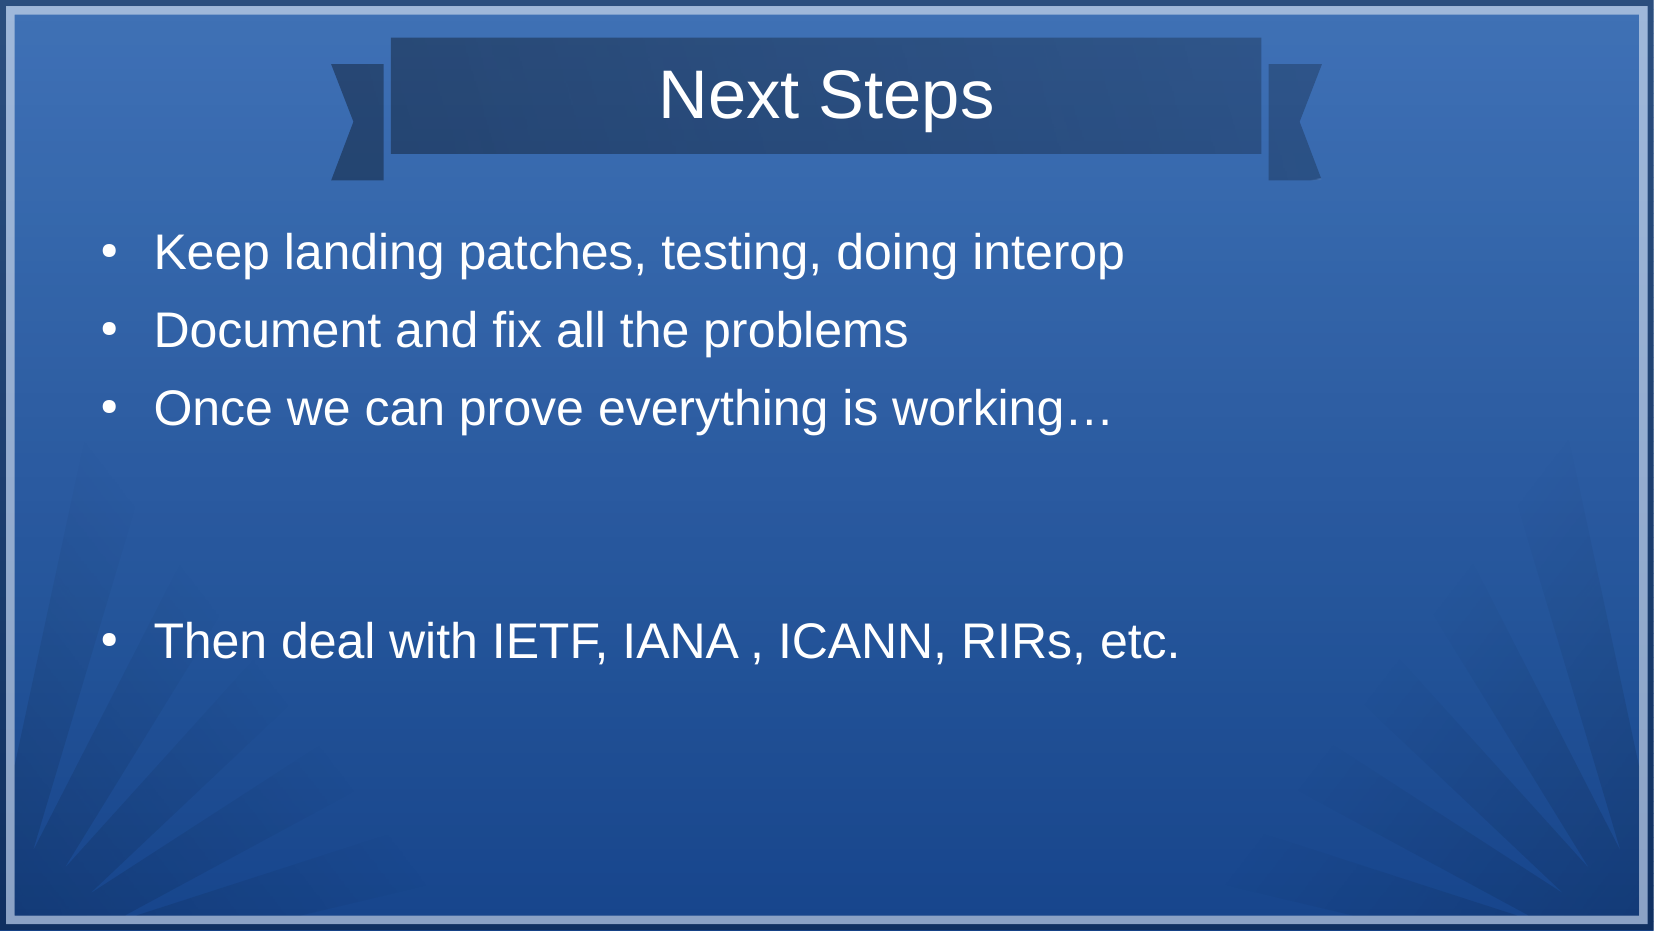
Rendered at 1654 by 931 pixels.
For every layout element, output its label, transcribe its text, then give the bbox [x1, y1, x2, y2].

list Keep landing patches, testing, doing interop Document and fix all the problems Once we can prove everything is working… Then deal with IETF, IANA , ICANN, RIRs, etc. [82, 224, 1571, 848]
title Next Steps [389, 35, 1264, 154]
